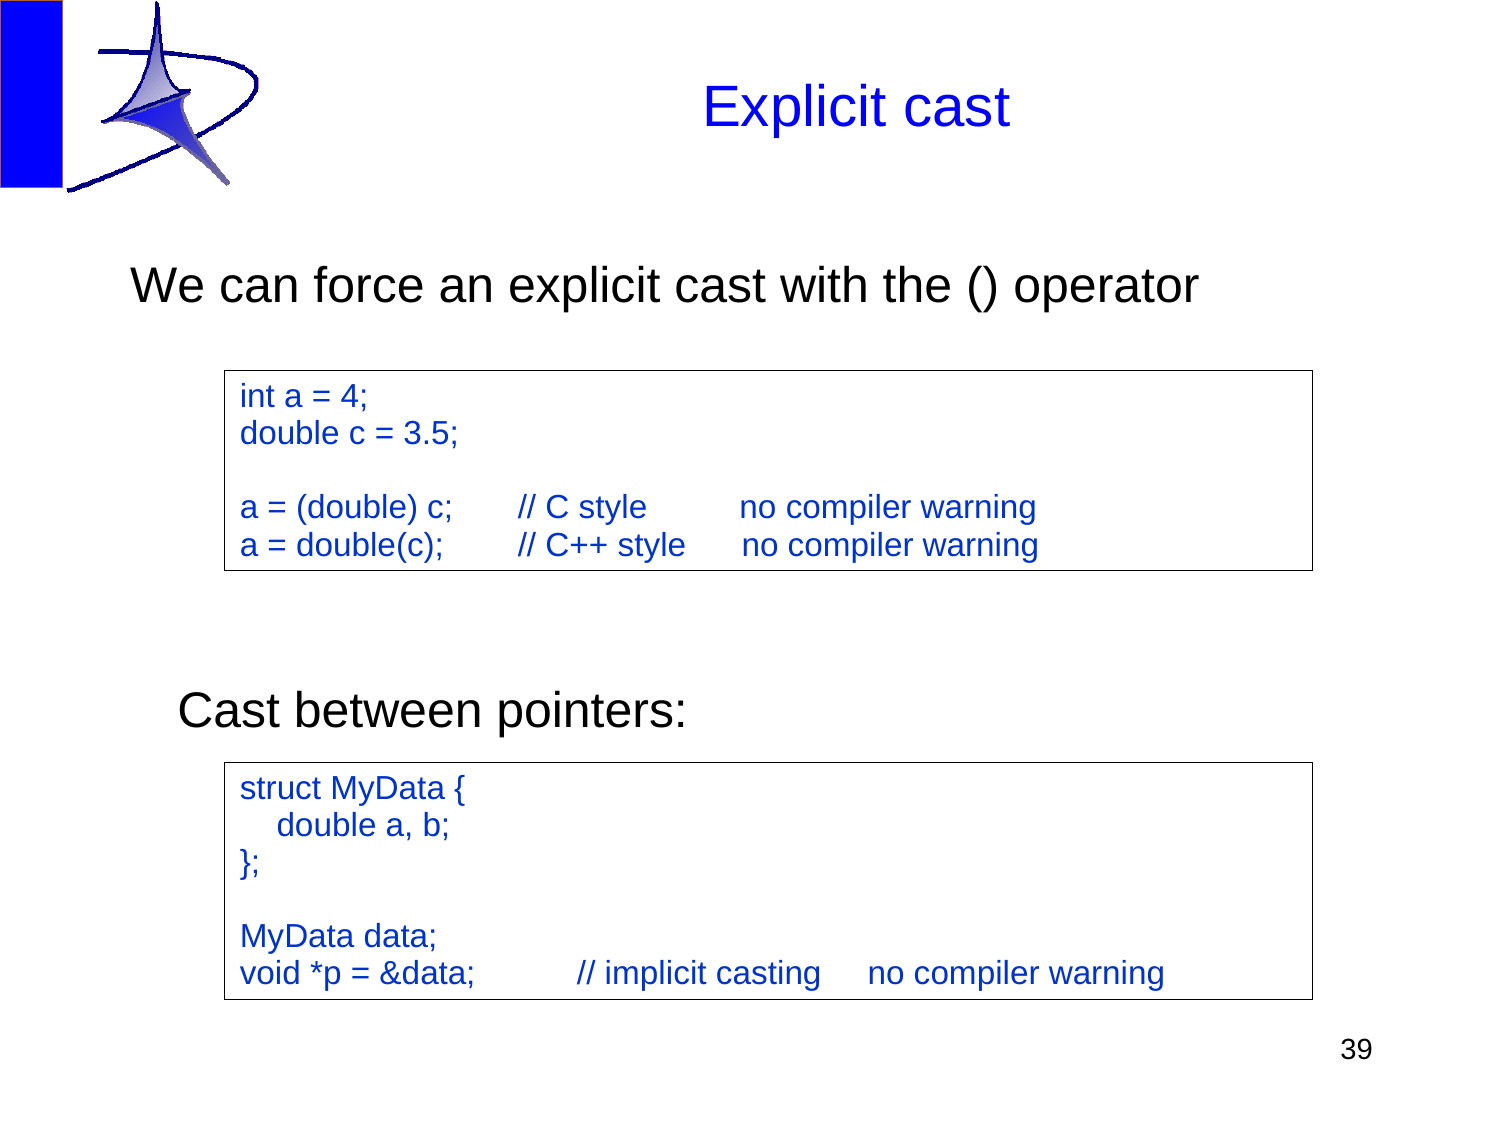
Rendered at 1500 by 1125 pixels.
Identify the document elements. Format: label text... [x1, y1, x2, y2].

text_box struct MyData { double a, b; }; MyData data; void *p = &data; // implicit casting no compiler warning [224, 762, 1313, 1000]
title Explicit cast [262, 24, 1450, 188]
text_box int a = 4; double c = 3.5; a = (double) c; // C style no compiler warning a = double(c); // C++ style no compiler warning [224, 370, 1313, 571]
picture [62, 0, 263, 197]
text_box Cast between pointers: [162, 674, 1438, 800]
list We can force an explicit cast with the () operator [112, 249, 1450, 389]
